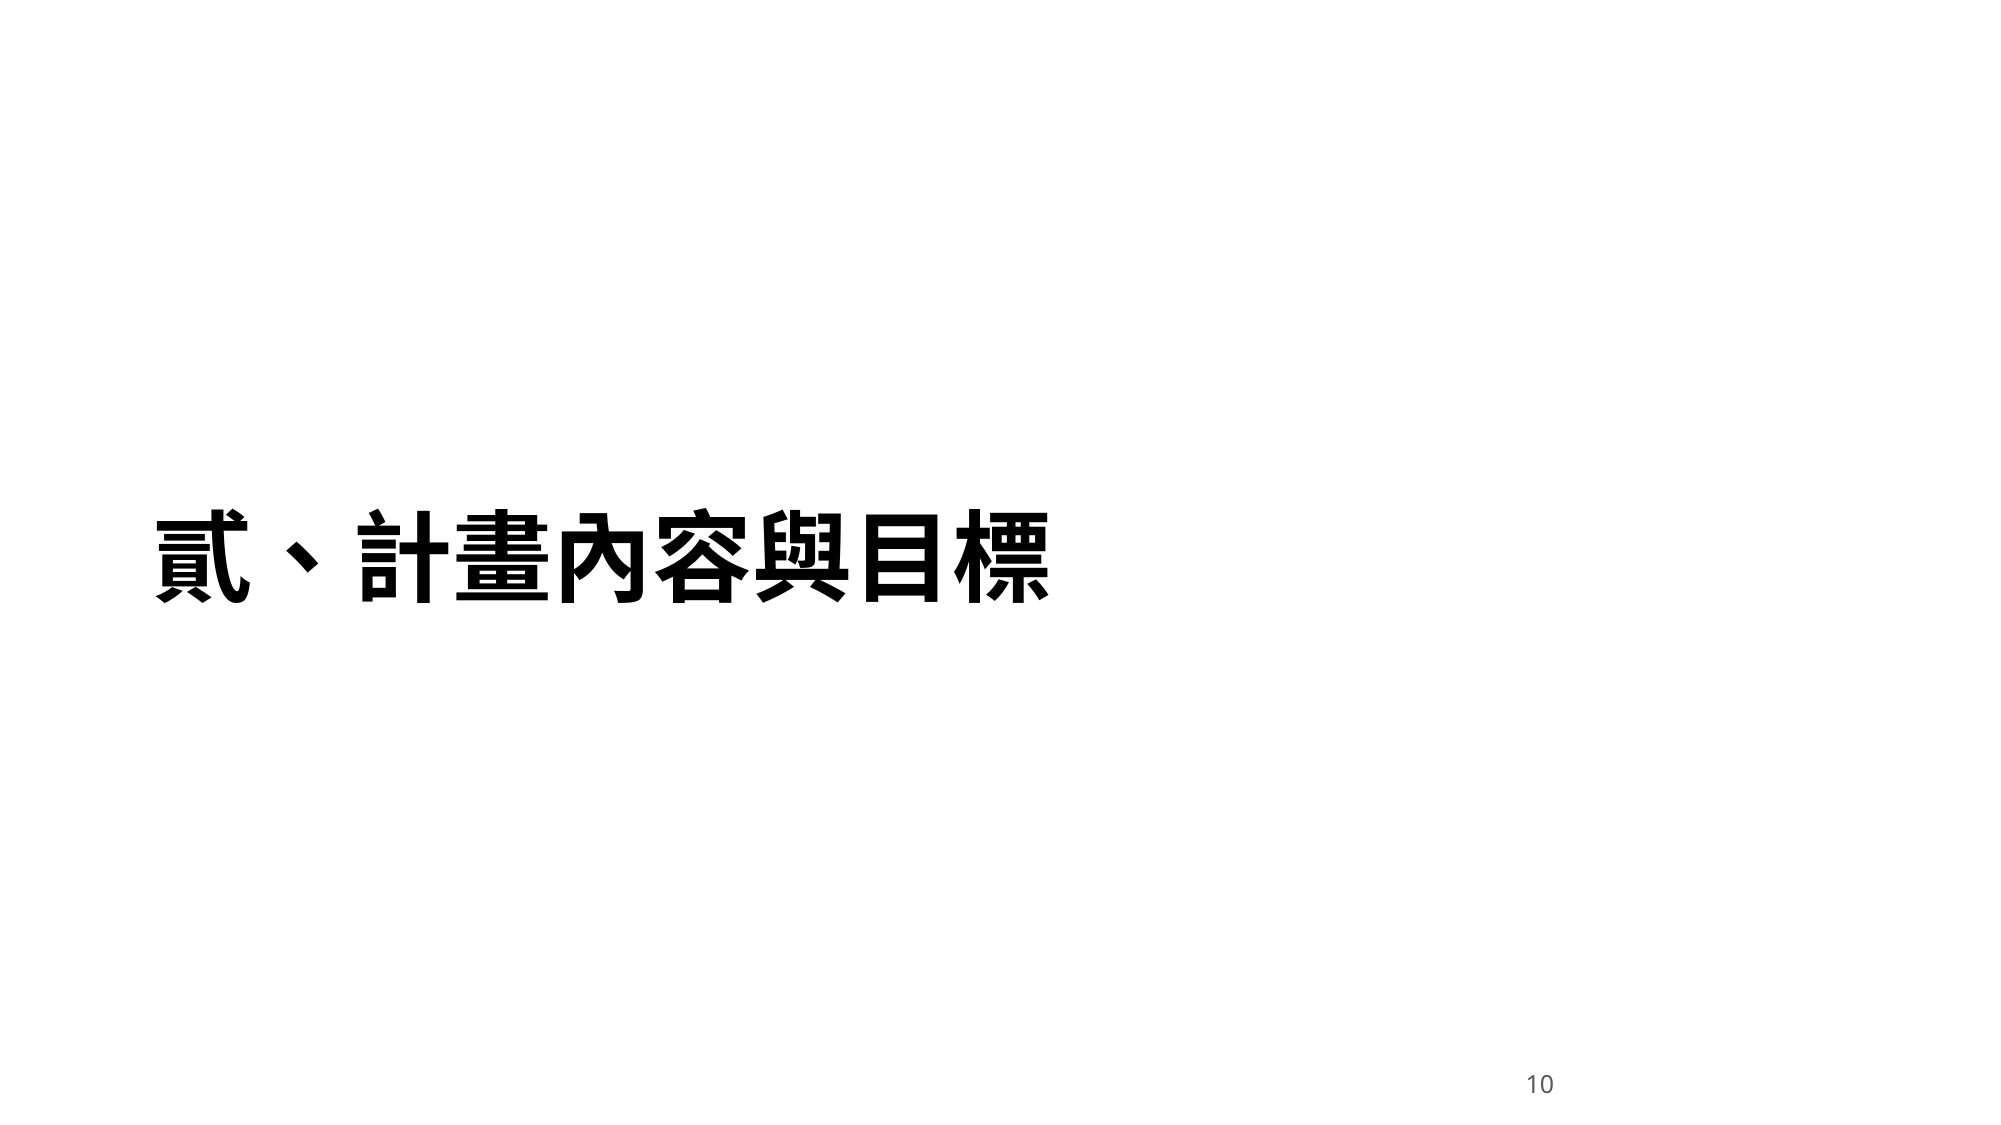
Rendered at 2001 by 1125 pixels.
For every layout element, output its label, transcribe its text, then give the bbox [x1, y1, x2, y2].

text_box 10 [1510, 1061, 1961, 1097]
title 貳、計畫內容與目標 [137, 453, 1863, 672]
